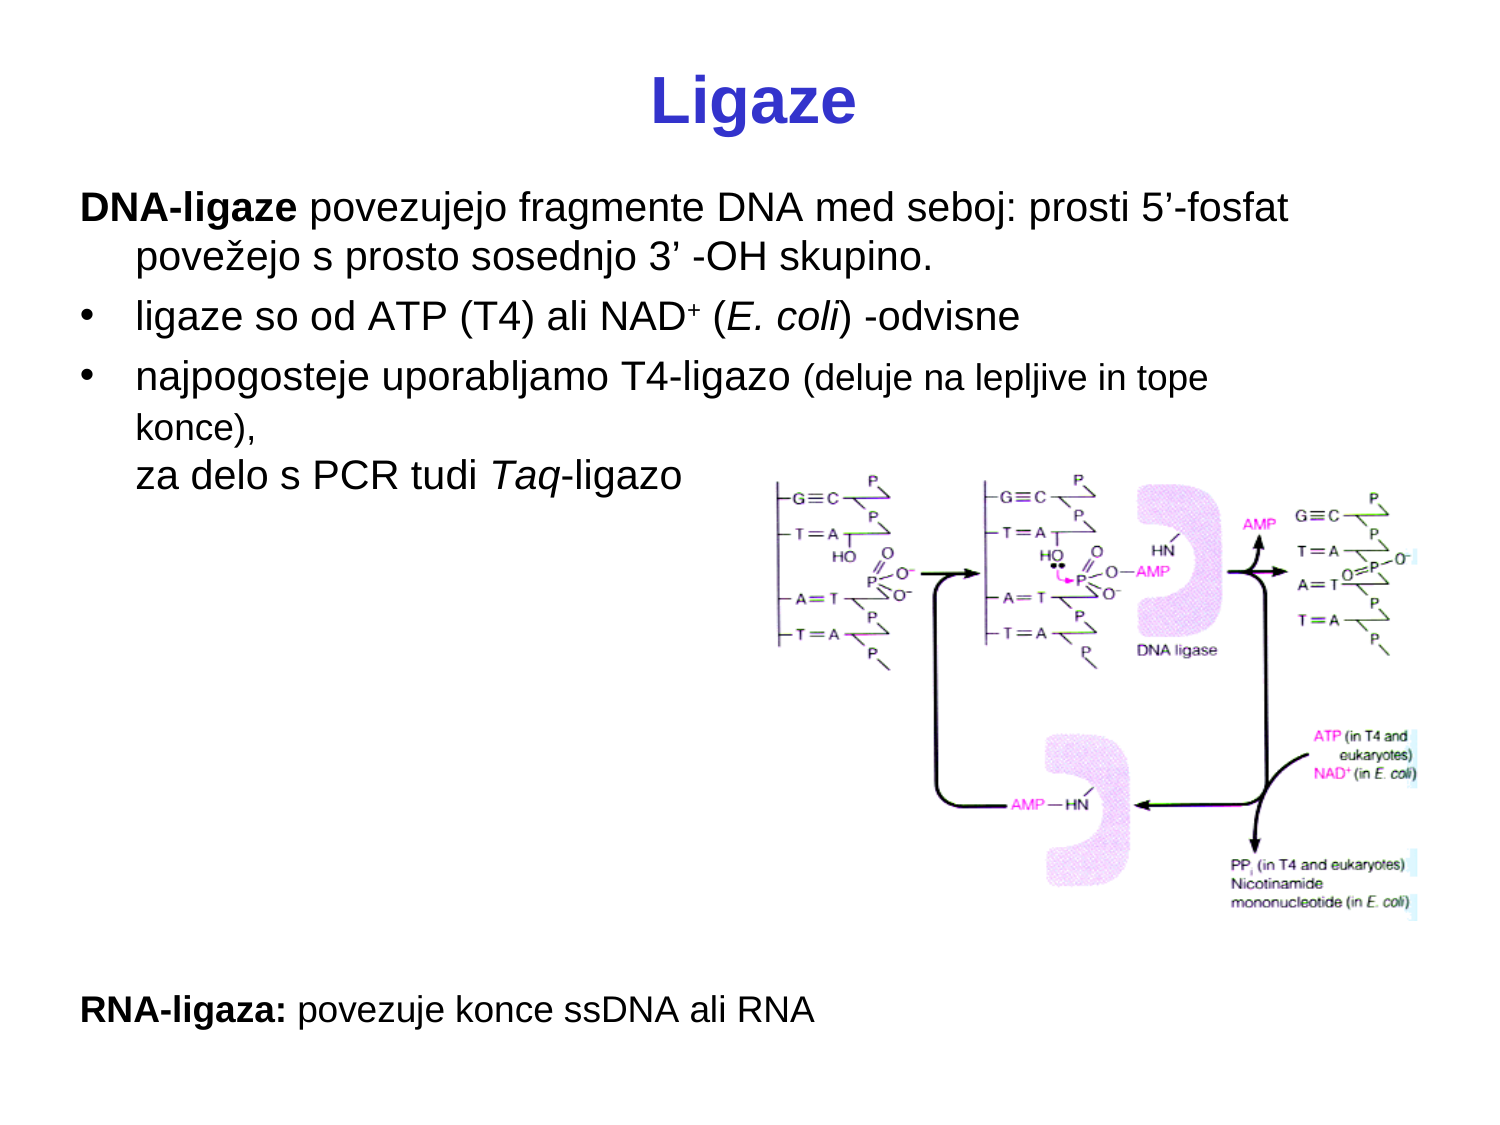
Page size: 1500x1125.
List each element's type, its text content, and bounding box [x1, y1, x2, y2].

title Ligaze [116, 49, 1392, 145]
picture [1339, 467, 1429, 921]
list DNA-ligaze povezujejo fragmente DNA med seboj: prosti 5’-fosfat povežejo s prosto sosednjo 3’ -OH skupino. ligaze so od ATP (T4) ali NAD+ (E. coli) -odvisne najpogosteje uporabljamo T4-ligazo (deluje na lepljive in tope konce), za delo s PCR tudi Taq-ligazo RNA-ligaza: povezuje konce ssDNA ali RNA [64, 172, 1339, 1047]
